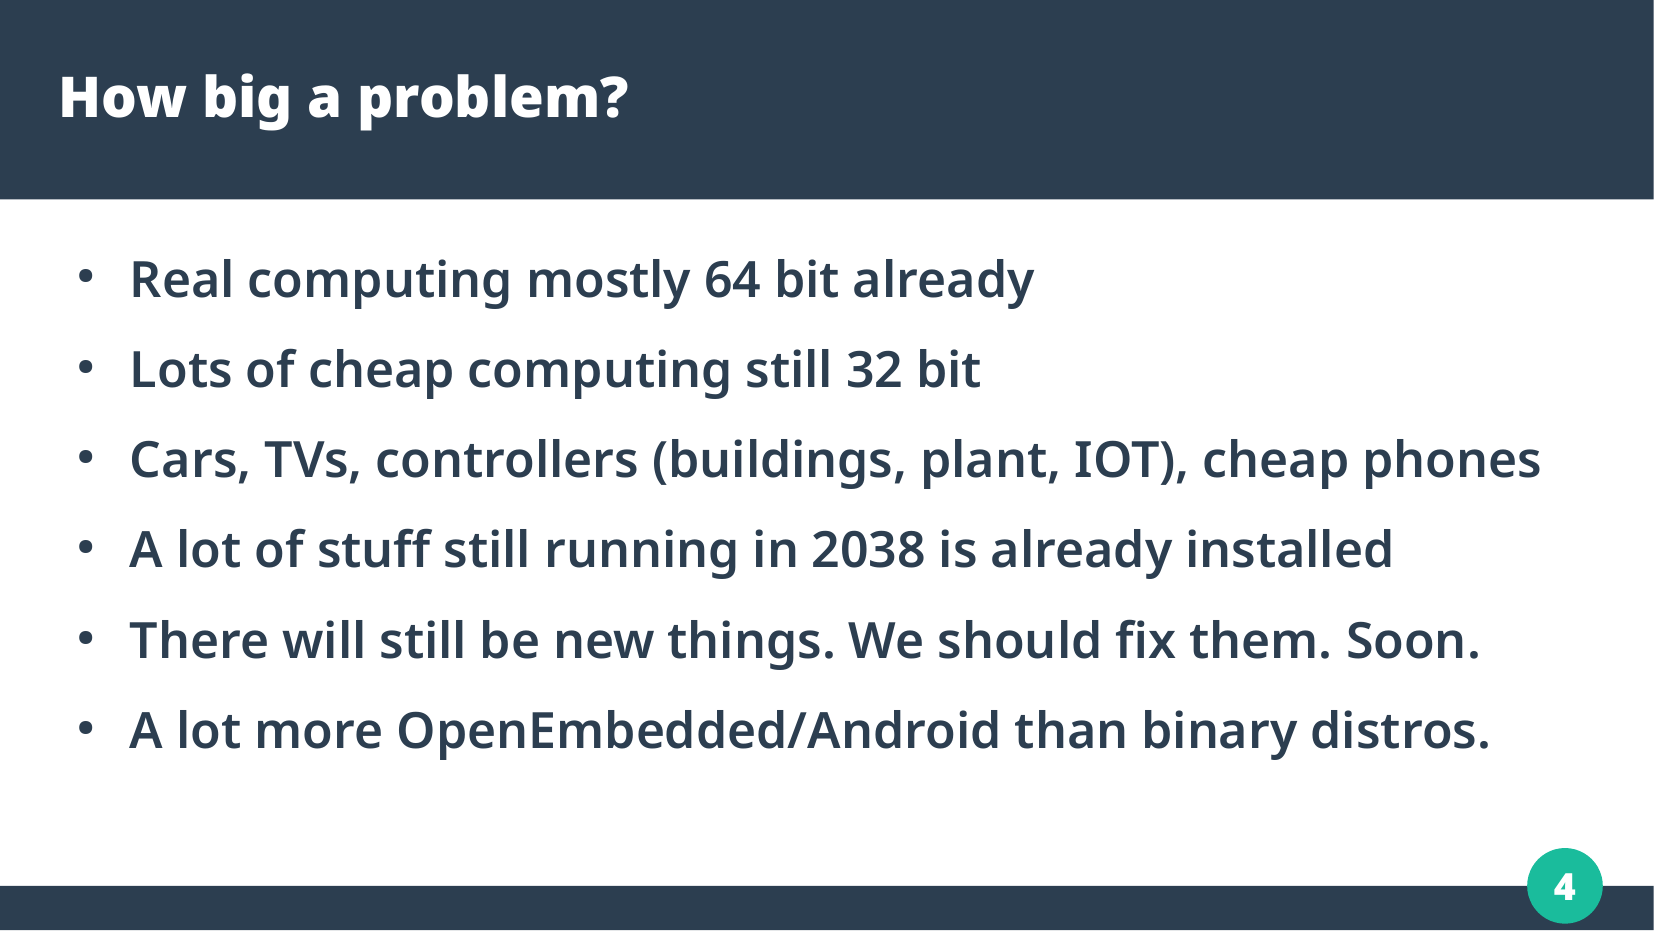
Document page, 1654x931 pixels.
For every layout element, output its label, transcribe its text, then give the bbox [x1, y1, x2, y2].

list Real computing mostly 64 bit already Lots of cheap computing still 32 bit Cars, TVs, controllers (buildings, plant, IOT), cheap phones A lot of stuff still running in 2038 is already installed There will still be new things. We should fix them. Soon. A lot more OpenEmbedded/Android than binary distros. [59, 243, 1595, 864]
title How big a problem? [59, 37, 1595, 155]
